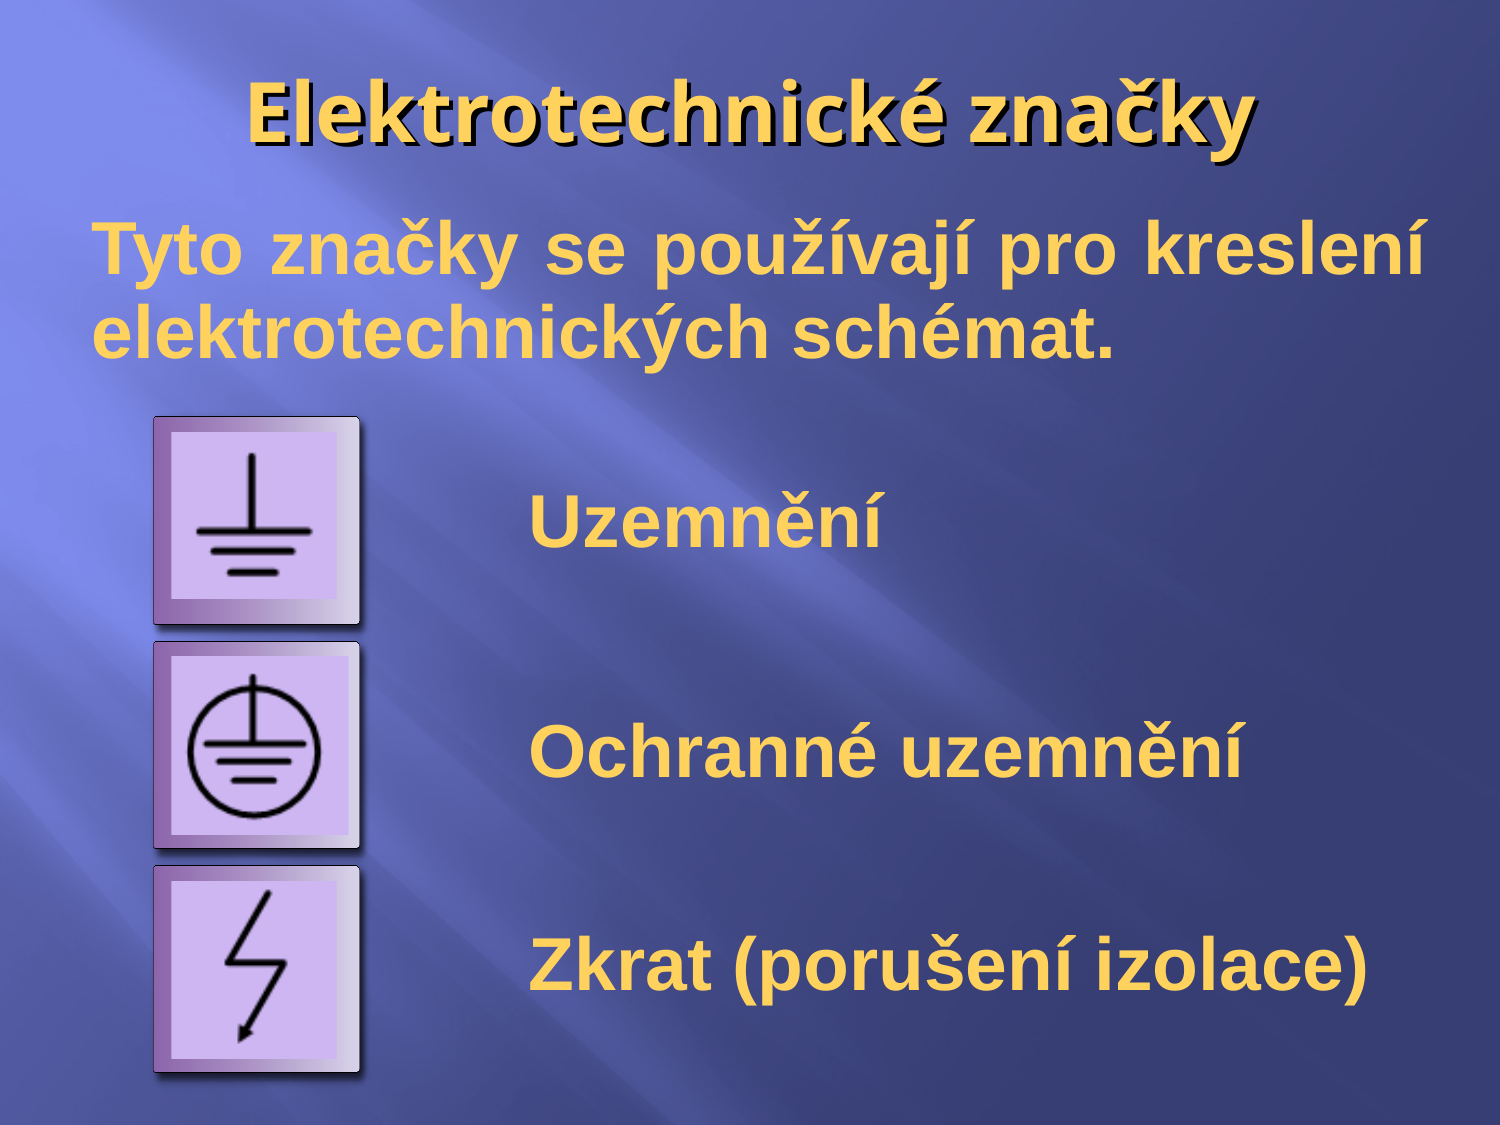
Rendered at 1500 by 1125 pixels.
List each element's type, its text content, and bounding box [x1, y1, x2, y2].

text_box Zkrat (porušení izolace) [513, 881, 1459, 1047]
text_box Tyto značky se používají pro kreslení elektrotechnických schémat. [76, 184, 1447, 398]
text_box Ochranné uzemnění [513, 668, 1329, 835]
text_box Uzemnění [513, 467, 987, 575]
title Elektrotechnické značky [75, 45, 1426, 173]
picture [147, 408, 373, 1095]
